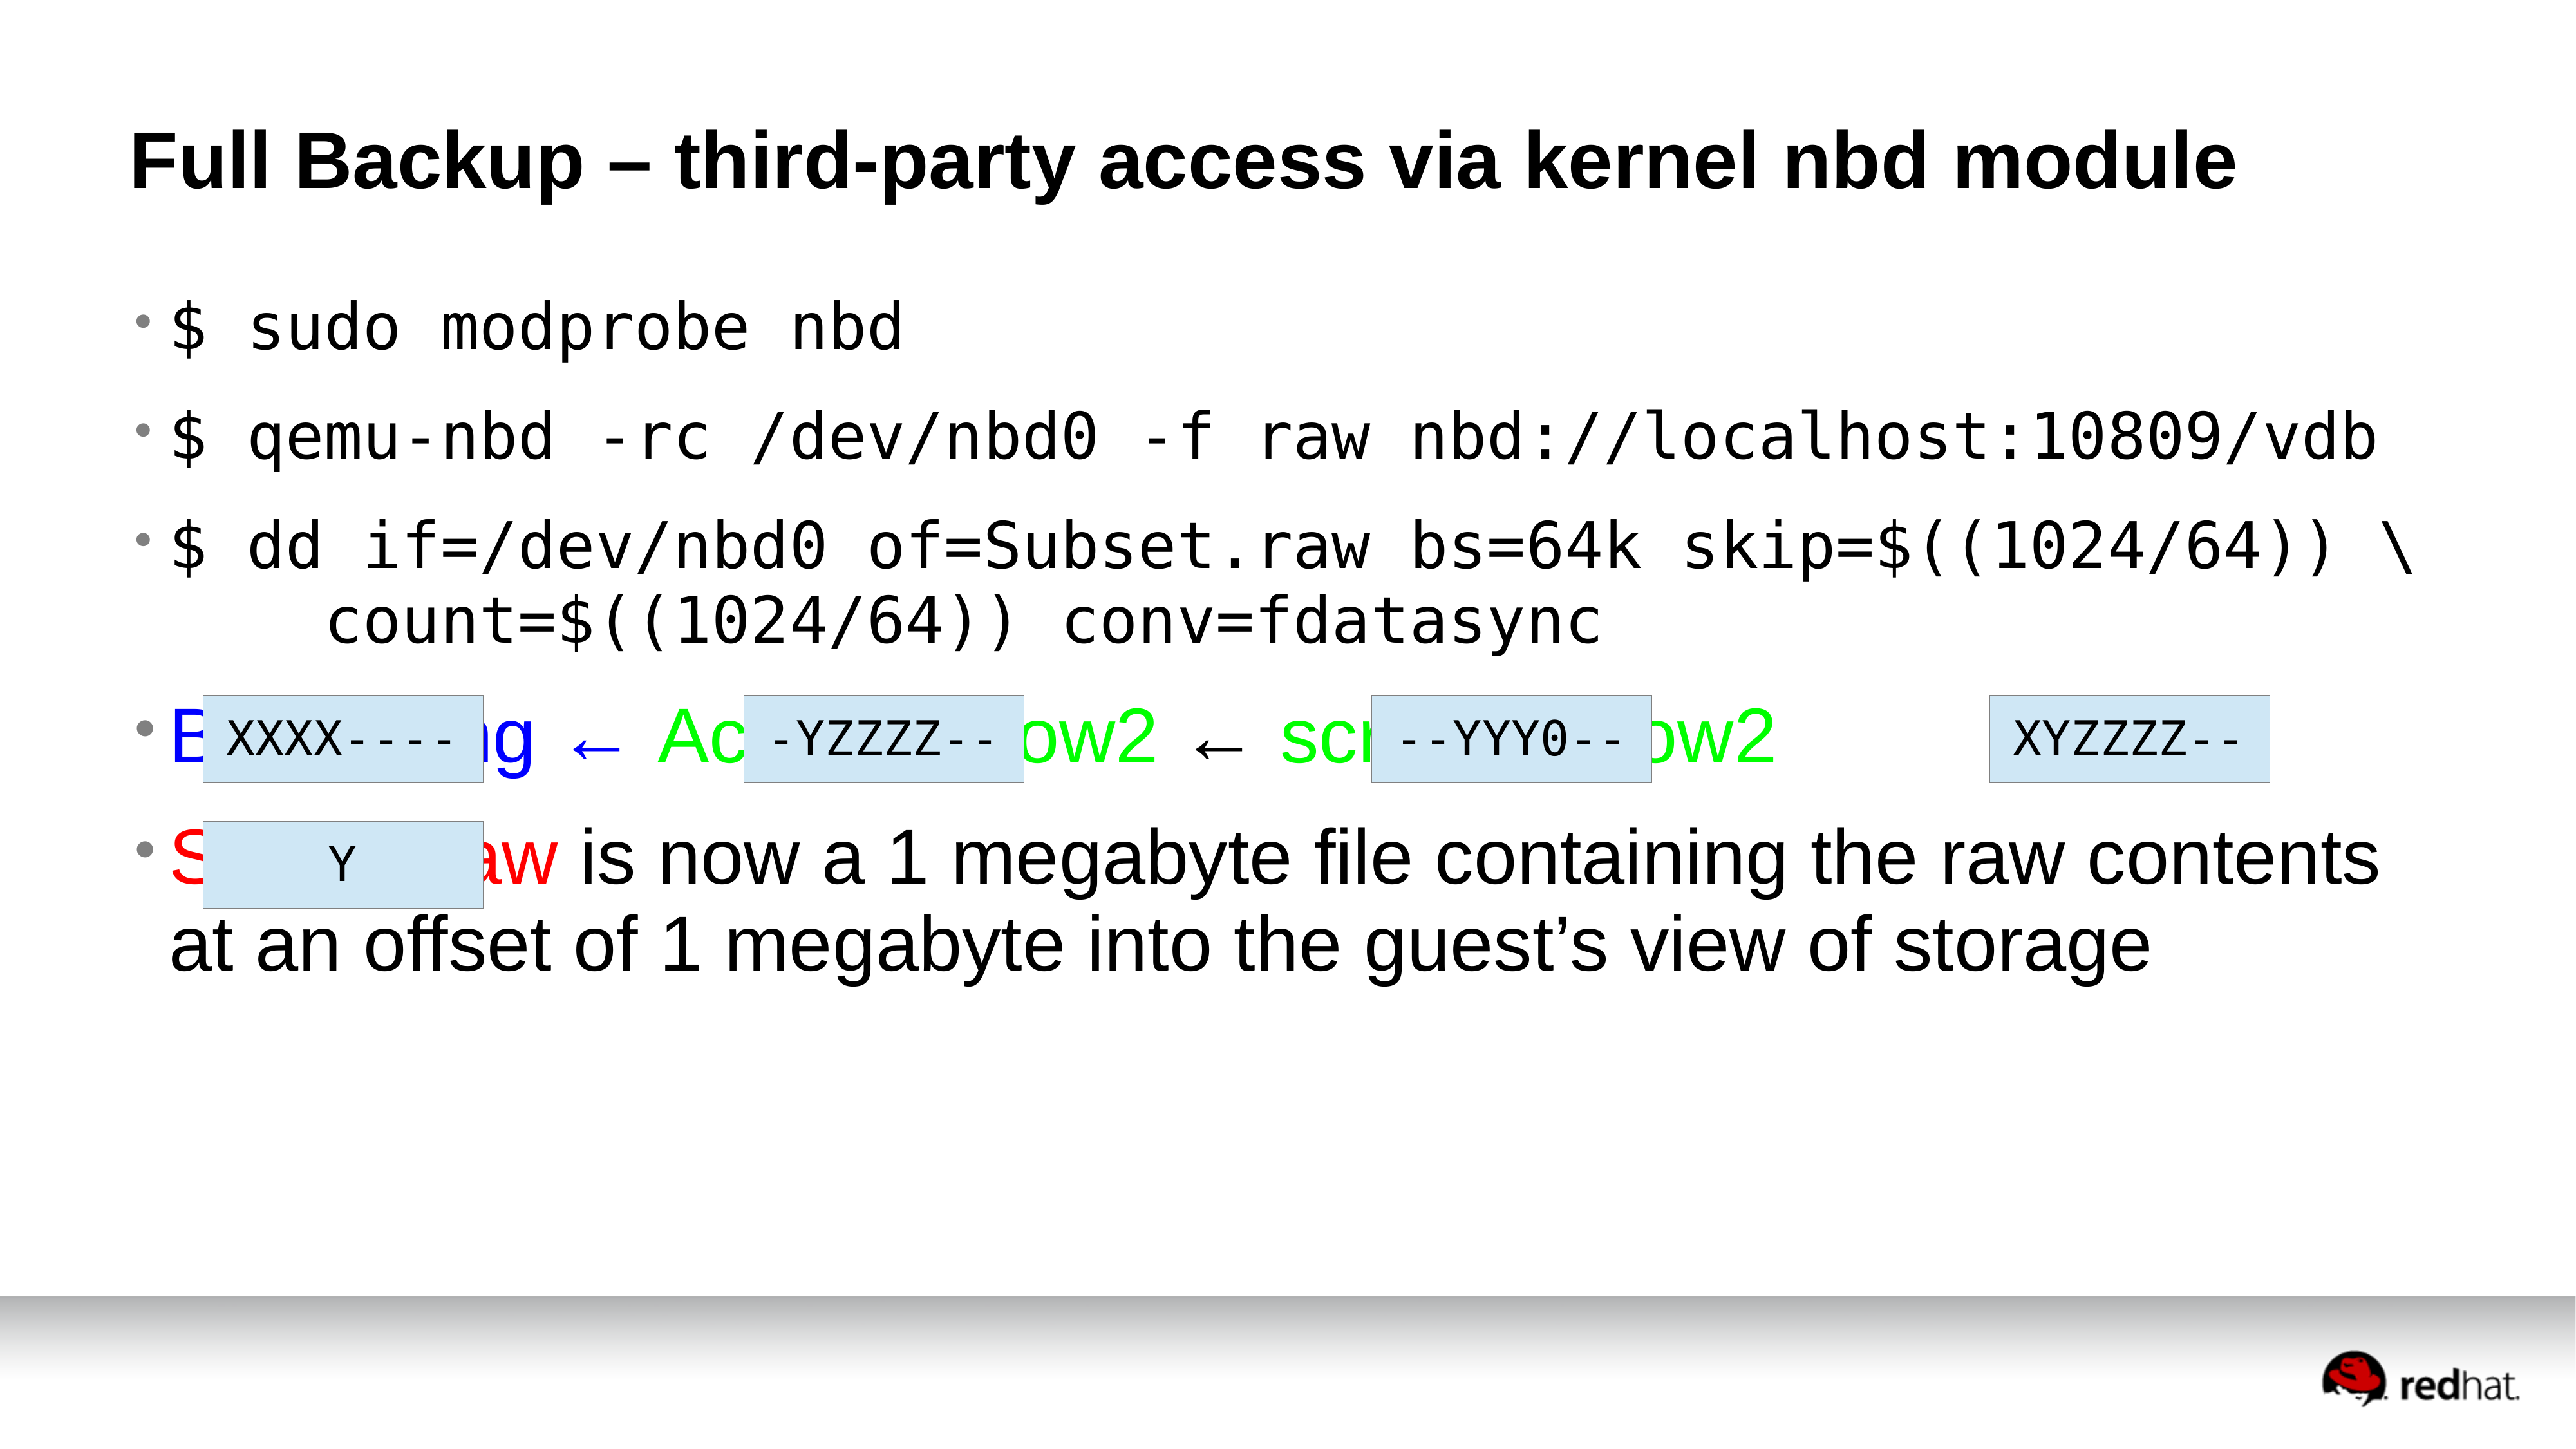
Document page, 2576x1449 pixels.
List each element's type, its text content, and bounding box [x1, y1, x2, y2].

text_box --YYY0-- [1371, 695, 1652, 783]
text_box -YZZZZ-- [744, 695, 1024, 783]
title Full Backup – third-party access via kernel nbd module [129, 100, 2261, 222]
list $ sudo modprobe nbd $ qemu-nbd -rc /dev/nbd0 -f raw nbd://localhost:10809/vdb $ dd if=/dev/nbd0 of=Subset.raw bs=64k skip=$((1024/64)) \ count=$((1024/64)) conv=fdatasync Base2.img ← Active2.qcow2 ← scratch.qcow2 Subset.raw is now a 1 megabyte file containing the raw contents at an offset of 1 megabyte into the guest’s view of storage [123, 289, 2425, 1208]
text_box XYZZZZ-- [1989, 695, 2270, 783]
text_box XXXX---- [203, 695, 484, 783]
picture [0, 0, 2576, 1446]
text_box Y [203, 821, 484, 909]
